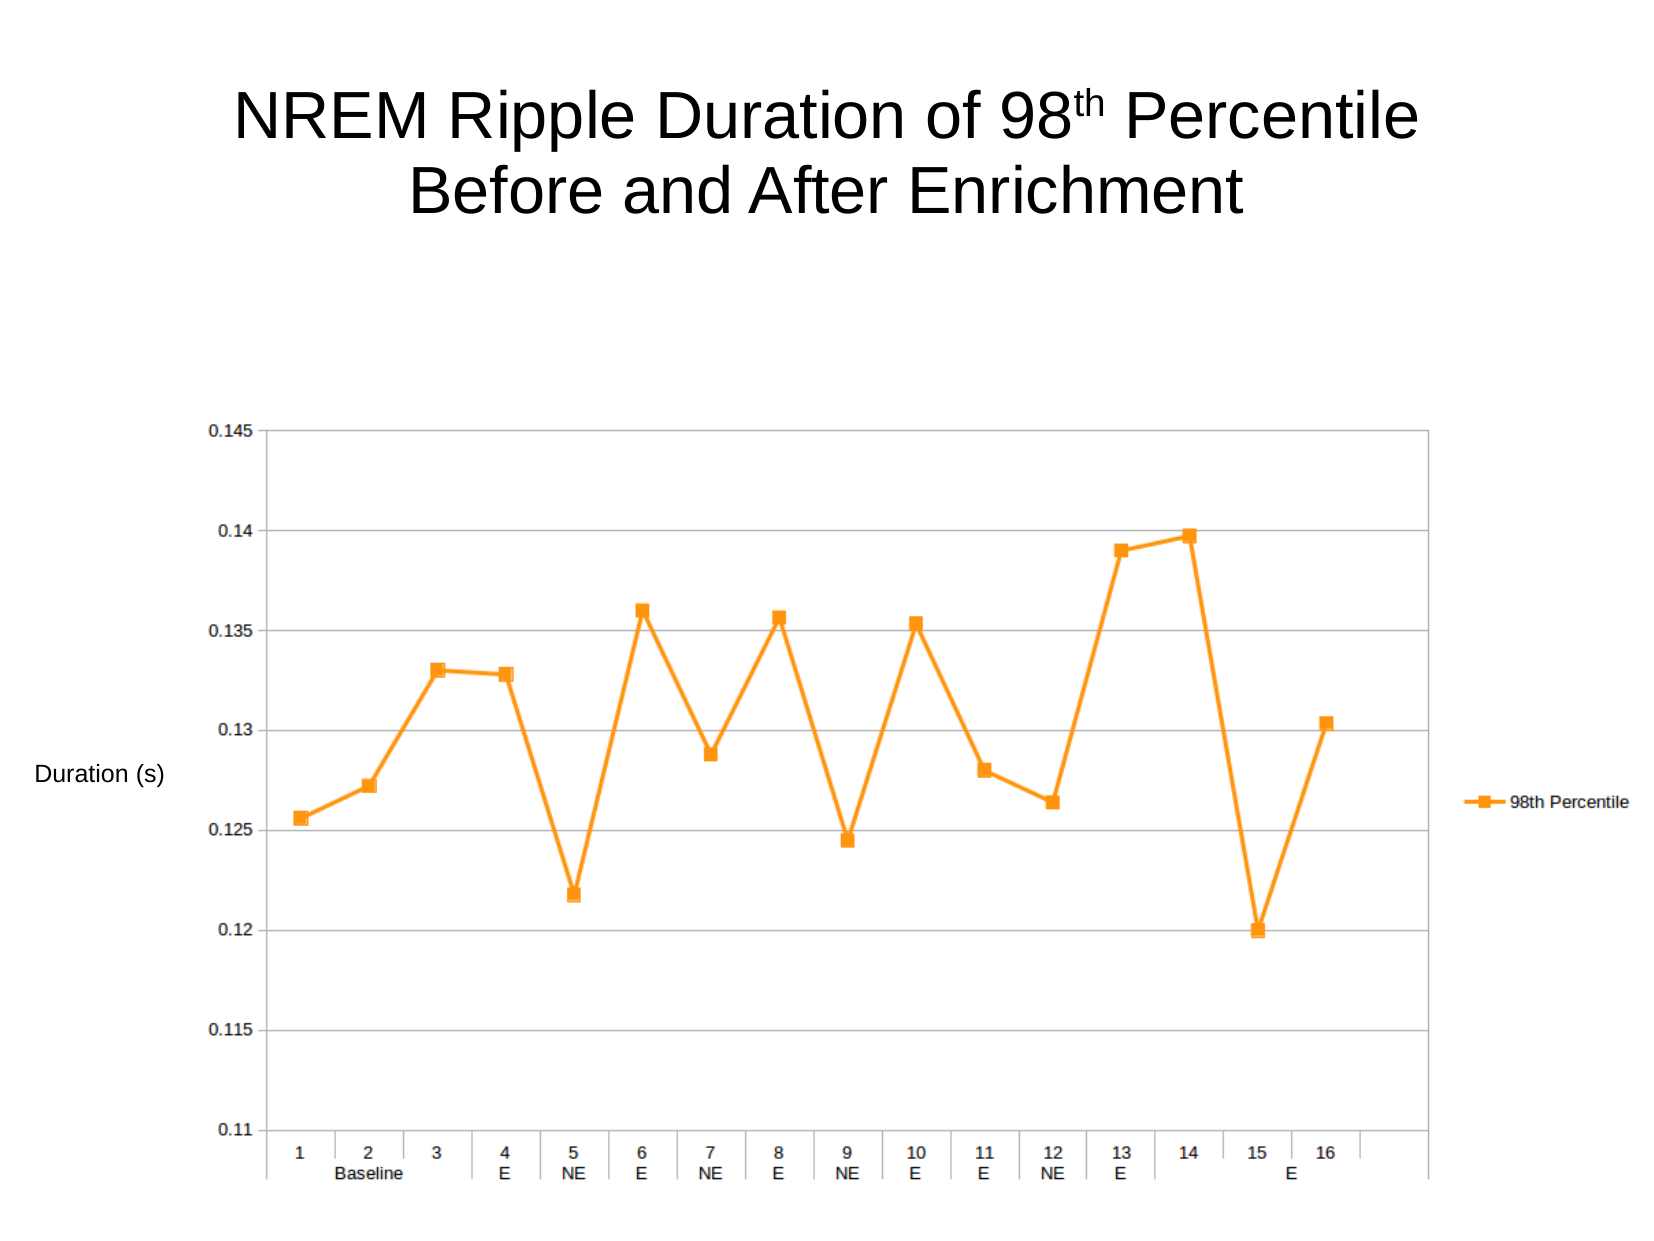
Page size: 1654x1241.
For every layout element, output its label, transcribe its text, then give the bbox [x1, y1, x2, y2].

picture [180, 404, 1647, 1201]
text_box Duration (s) [19, 752, 180, 796]
title NREM Ripple Duration of 98th Percentile Before and After Enrichment [82, 49, 1571, 257]
